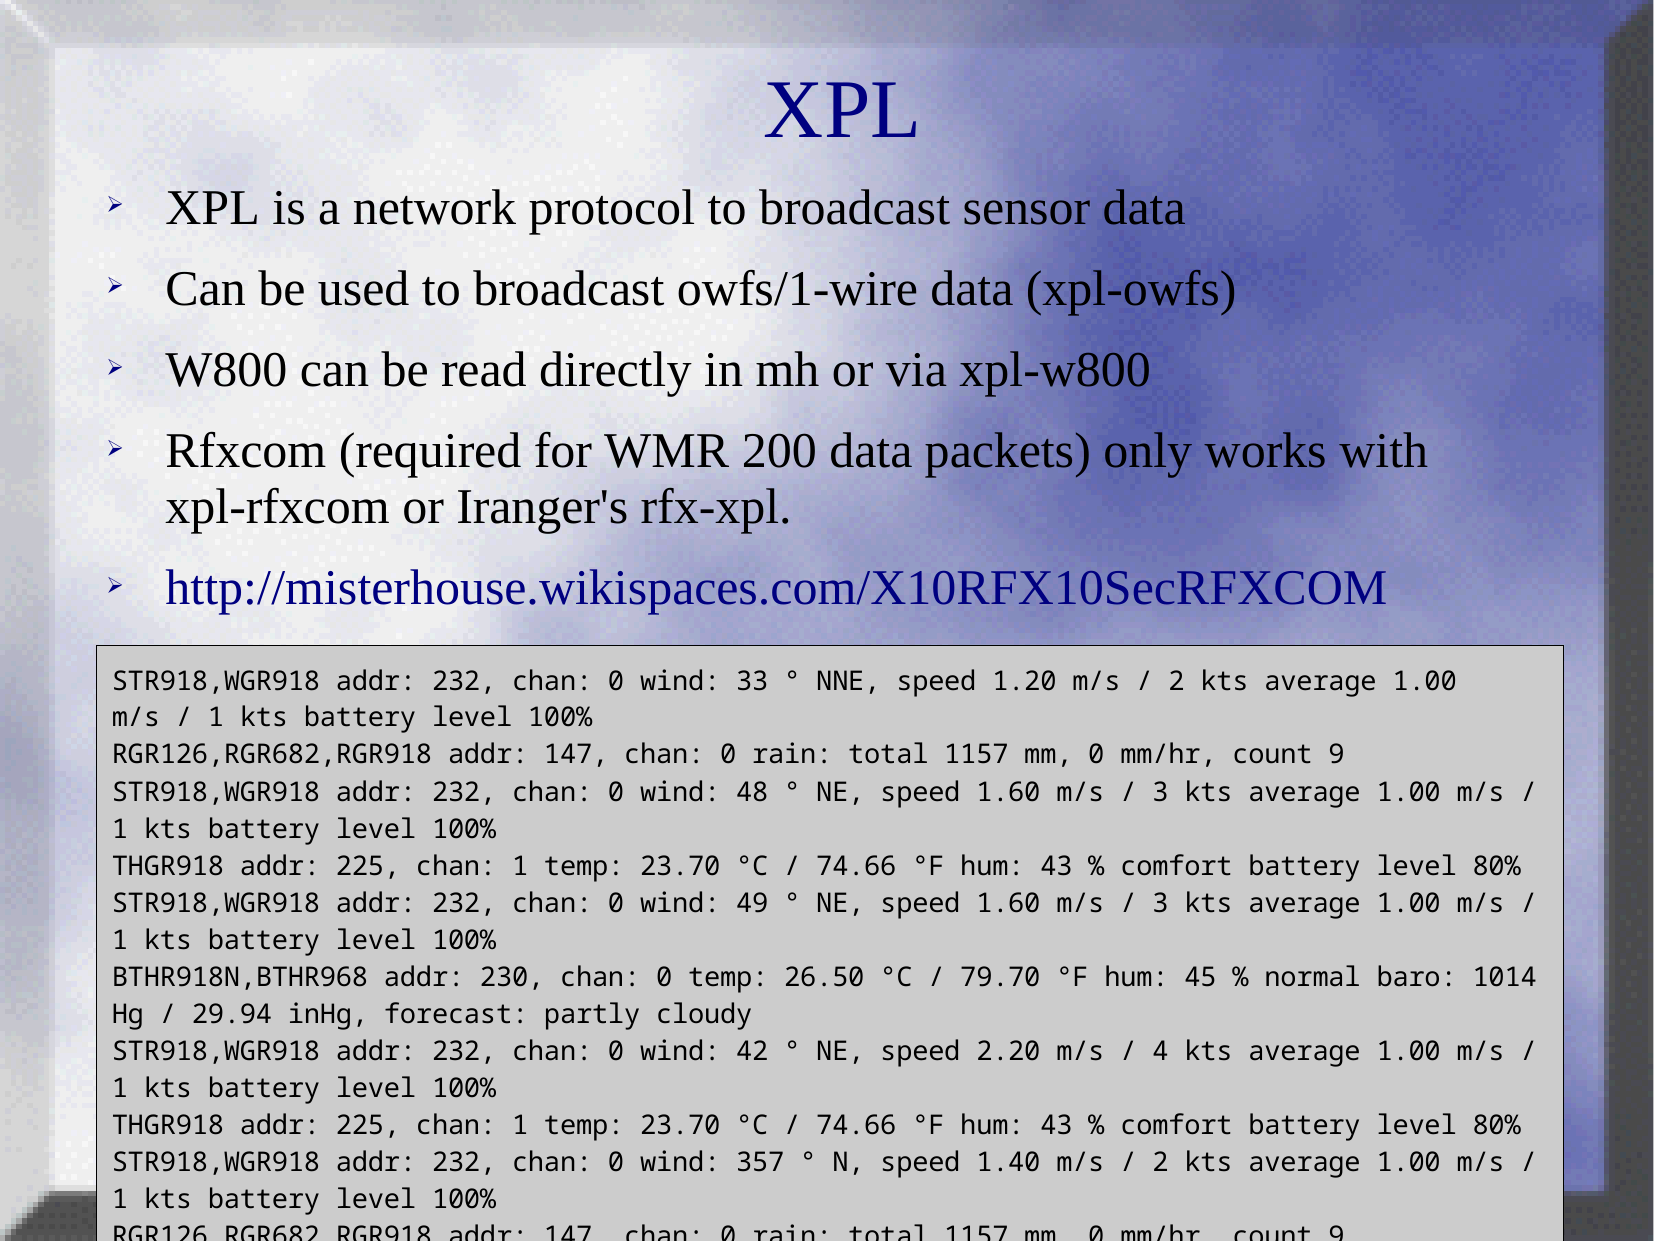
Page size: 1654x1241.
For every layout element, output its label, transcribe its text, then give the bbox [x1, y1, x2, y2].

list XPL is a network protocol to broadcast sensor data Can be used to broadcast owfs/1-wire data (xpl-owfs) W800 can be read directly in mh or via xpl-w800 Rfxcom (required for WMR 200 data packets) only works with xpl-rfxcom or Iranger's rfx-xpl. http://misterhouse.wikispaces.com/X10RFX10SecRFXCOM [106, 179, 1498, 639]
title XPL [43, 57, 1584, 162]
text_box STR918,WGR918 addr: 232, chan: 0 wind: 33 ° NNE, speed 1.20 m/s / 2 kts average 1.00 m/s / 1 kts battery level 100% RGR126,RGR682,RGR918 addr: 147, chan: 0 rain: total 1157 mm, 0 mm/hr, count 9 STR918,WGR918 addr: 232, chan: 0 wind: 48 ° NE, speed 1.60 m/s / 3 kts average 1.00 m/s / 1 kts battery level 100% THGR918 addr: 225, chan: 1 temp: 23.70 °C / 74.66 °F hum: 43 % comfort battery level 80% STR918,WGR918 addr: 232, chan: 0 wind: 49 ° NE, speed 1.60 m/s / 3 kts average 1.00 m/s / 1 kts battery level 100% BTHR918N,BTHR968 addr: 230, chan: 0 temp: 26.50 °C / 79.70 °F hum: 45 % normal baro: 1014 Hg / 29.94 inHg, forecast: partly cloudy STR918,WGR918 addr: 232, chan: 0 wind: 42 ° NE, speed 2.20 m/s / 4 kts average 1.00 m/s / 1 kts battery level 100% THGR918 addr: 225, chan: 1 temp: 23.70 °C / 74.66 °F hum: 43 % comfort battery level 80% STR918,WGR918 addr: 232, chan: 0 wind: 357 ° N, speed 1.40 m/s / 2 kts average 1.00 m/s / 1 kts battery level 100% RGR126,RGR682,RGR918 addr: 147, chan: 0 rain: total 1157 mm, 0 mm/hr, count 9 [96, 645, 1564, 1173]
picture [0, 0, 1654, 1241]
